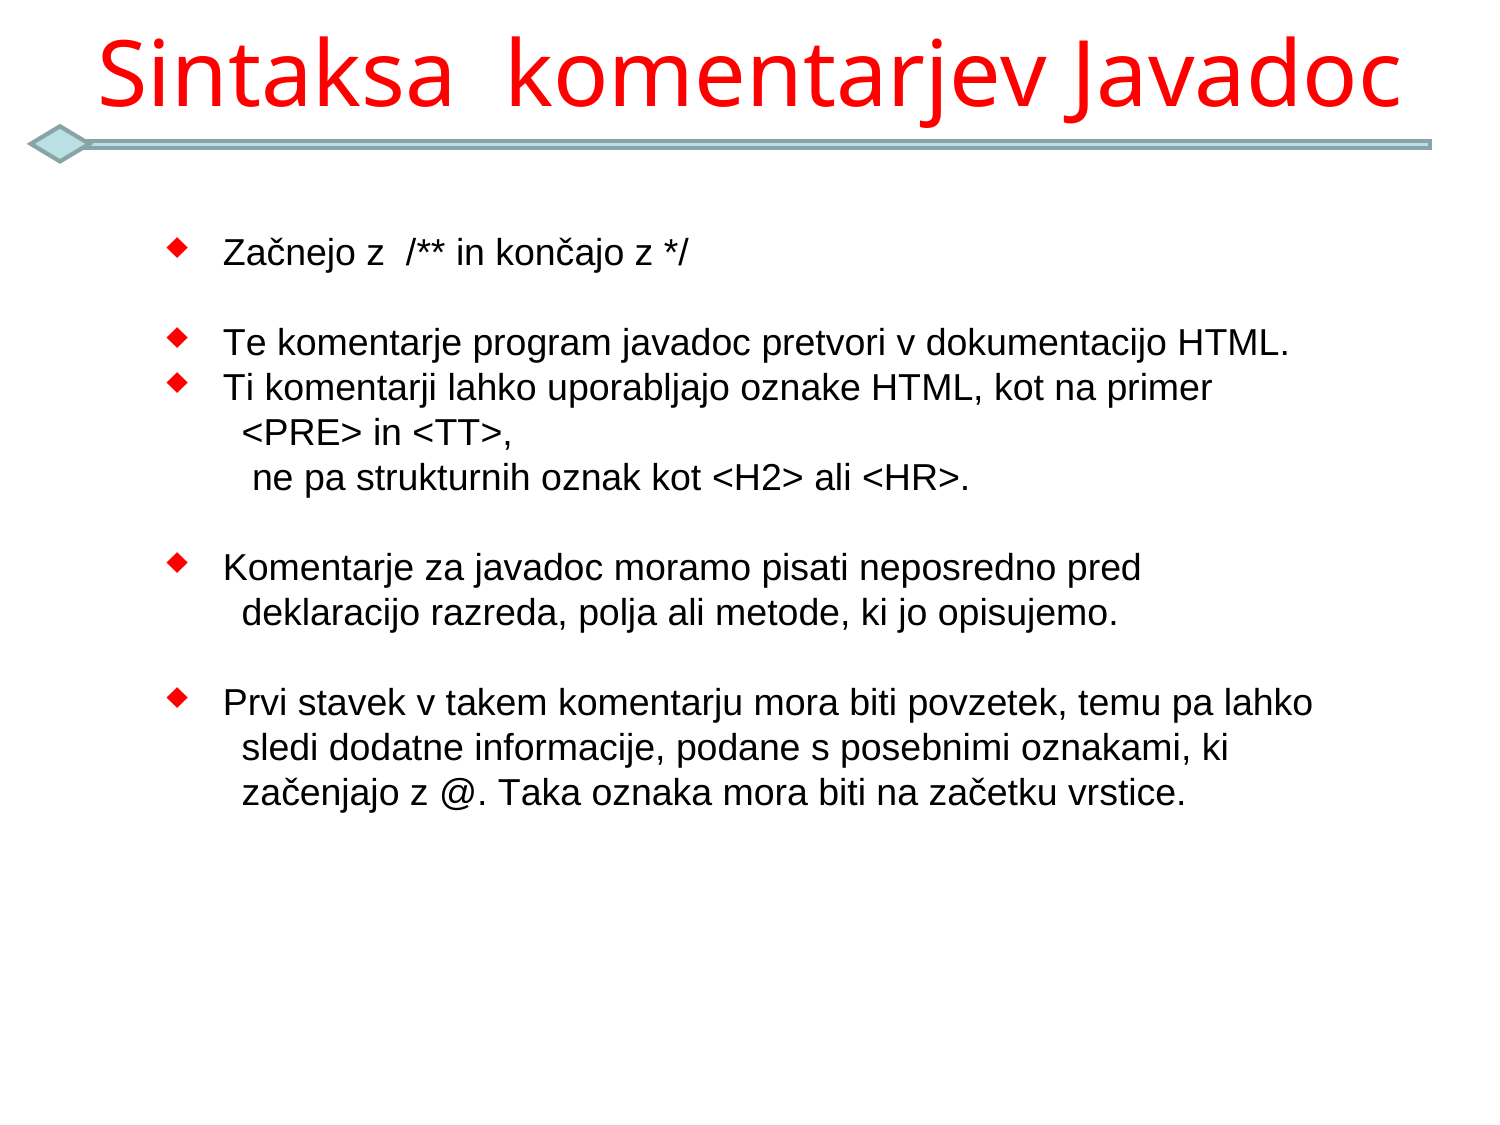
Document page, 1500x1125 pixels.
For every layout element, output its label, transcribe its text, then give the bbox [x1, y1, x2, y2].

title Sintaksa komentarjev Javadoc [75, 0, 1426, 141]
text_box Začnejo z /** in končajo z */ Te komentarje program javadoc pretvori v dokumentacijo HTML. Ti komentarji lahko uporabljajo oznake HTML, kot na primer <PRE> in <TT>, ne pa strukturnih oznak kot <H2> ali <HR>. Komentarje za javadoc moramo pisati neposredno pred deklaracijo razreda, polja ali metode, ki jo opisujemo. Prvi stavek v takem komentarju mora biti povzetek, temu pa lahko sledi dodatne informacije, podane s posebnimi oznakami, ki začenjajo z @. Taka oznaka mora biti na začetku vrstice. [76, 219, 1412, 866]
